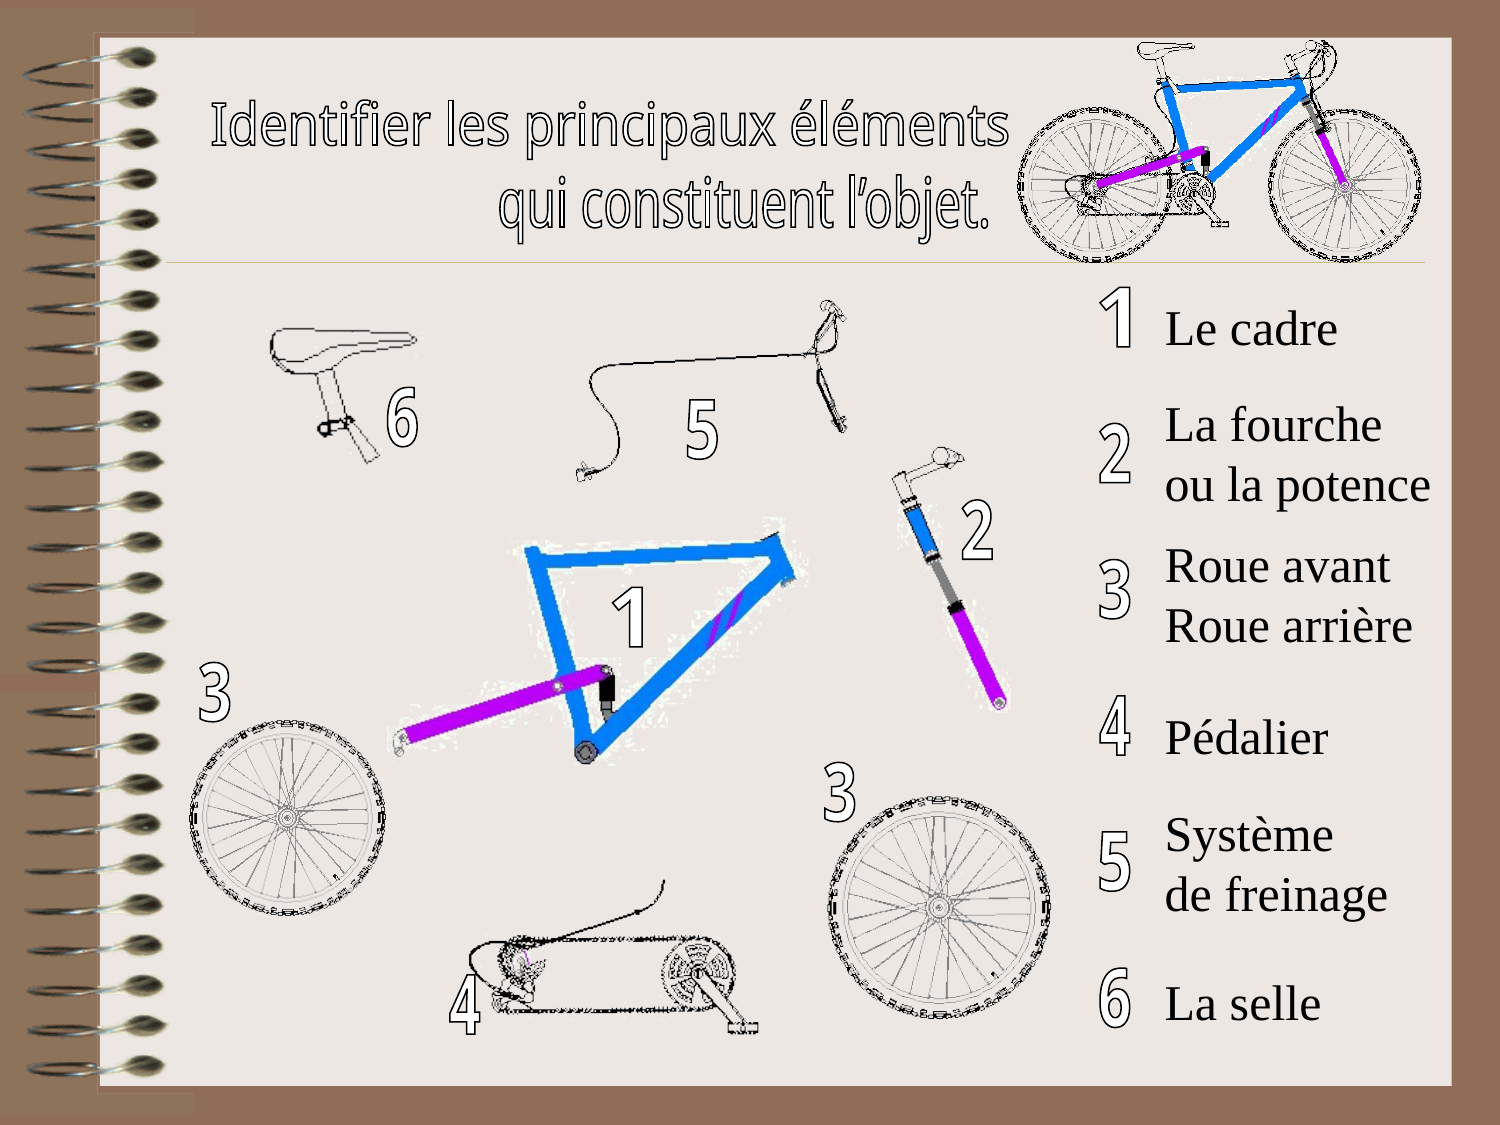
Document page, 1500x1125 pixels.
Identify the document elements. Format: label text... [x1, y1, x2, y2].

text_box qui constituent l’objet. [936, 189, 959, 228]
text_box qui constituent l’objet. [530, 190, 552, 228]
text_box qui constituent l’objet. [499, 189, 523, 244]
text_box qui constituent l’objet. [919, 190, 931, 244]
text_box 6 [1100, 968, 1130, 1028]
text_box 3 [824, 762, 855, 822]
text_box qui constituent l’objet. [583, 189, 602, 228]
picture [462, 874, 763, 1042]
text_box Identifier les principaux éléments [988, 112, 1008, 146]
text_box Identifier les principaux éléments [662, 112, 687, 160]
text_box Identifier les principaux éléments [261, 112, 286, 146]
text_box Identifier les principaux éléments [910, 112, 934, 146]
text_box Identifier les principaux éléments [291, 112, 315, 146]
text_box Identifier les principaux éléments [593, 112, 617, 146]
text_box 1 [612, 587, 643, 647]
text_box La fourche ou la potence [1149, 383, 1447, 520]
text_box Pédalier [1149, 696, 1344, 773]
text_box qui constituent l’objet. [734, 190, 757, 228]
picture [562, 287, 863, 486]
text_box 3 [200, 662, 230, 722]
text_box qui constituent l’objet. [896, 174, 920, 228]
text_box Identifier les principaux éléments [864, 112, 904, 146]
text_box Identifier les principaux éléments [319, 106, 337, 146]
text_box 6 [387, 387, 418, 447]
text_box Identifier les principaux éléments [527, 112, 552, 160]
text_box qui constituent l’objet. [664, 189, 683, 228]
picture [0, 8, 194, 674]
text_box Identifier les principaux éléments [750, 113, 776, 146]
text_box 3 [1100, 559, 1130, 619]
text_box qui constituent l’objet. [685, 181, 701, 228]
picture [0, 437, 1025, 1115]
text_box 5 [687, 399, 718, 460]
picture [262, 312, 426, 470]
text_box qui constituent l’objet. [636, 189, 658, 228]
text_box Identifier les principaux éléments [721, 113, 745, 146]
text_box Identifier les principaux éléments [691, 112, 714, 146]
text_box qui constituent l’objet. [791, 189, 813, 228]
text_box qui constituent l’objet. [762, 189, 785, 228]
picture [825, 787, 845, 812]
text_box La selle [1149, 962, 1337, 1038]
text_box Identifier les principaux éléments [623, 112, 643, 146]
text_box 2 [962, 499, 993, 560]
text_box 1 [1100, 287, 1130, 347]
text_box Identifier les principaux éléments [968, 106, 985, 146]
picture [825, 787, 1056, 1026]
picture [462, 995, 466, 1012]
text_box Identifier les principaux éléments [833, 112, 858, 146]
text_box qui constituent l’objet. [961, 181, 978, 228]
text_box qui constituent l’objet. [606, 189, 630, 228]
text_box Identifier les principaux éléments [383, 112, 408, 146]
text_box 4 [449, 974, 480, 1035]
text_box qui constituent l’objet. [714, 181, 730, 228]
text_box Roue avant Roue arrière [1149, 524, 1429, 661]
text_box 4 [1100, 695, 1130, 756]
text_box Le cadre [1149, 287, 1354, 363]
picture [1012, 37, 1426, 268]
text_box Identifier les principaux éléments [940, 112, 964, 146]
text_box Identifier les principaux éléments [488, 112, 508, 146]
text_box qui constituent l’objet. [817, 181, 833, 228]
text_box 5 [1100, 831, 1130, 892]
text_box Identifier les principaux éléments [230, 100, 255, 146]
text_box Identifier les principaux éléments [792, 112, 816, 146]
text_box Identifier les principaux éléments [351, 100, 371, 146]
text_box qui constituent l’objet. [866, 189, 891, 228]
text_box 2 [1100, 423, 1130, 483]
text_box Système de freinage [1149, 793, 1404, 929]
text_box Identifier les principaux éléments [459, 112, 484, 146]
